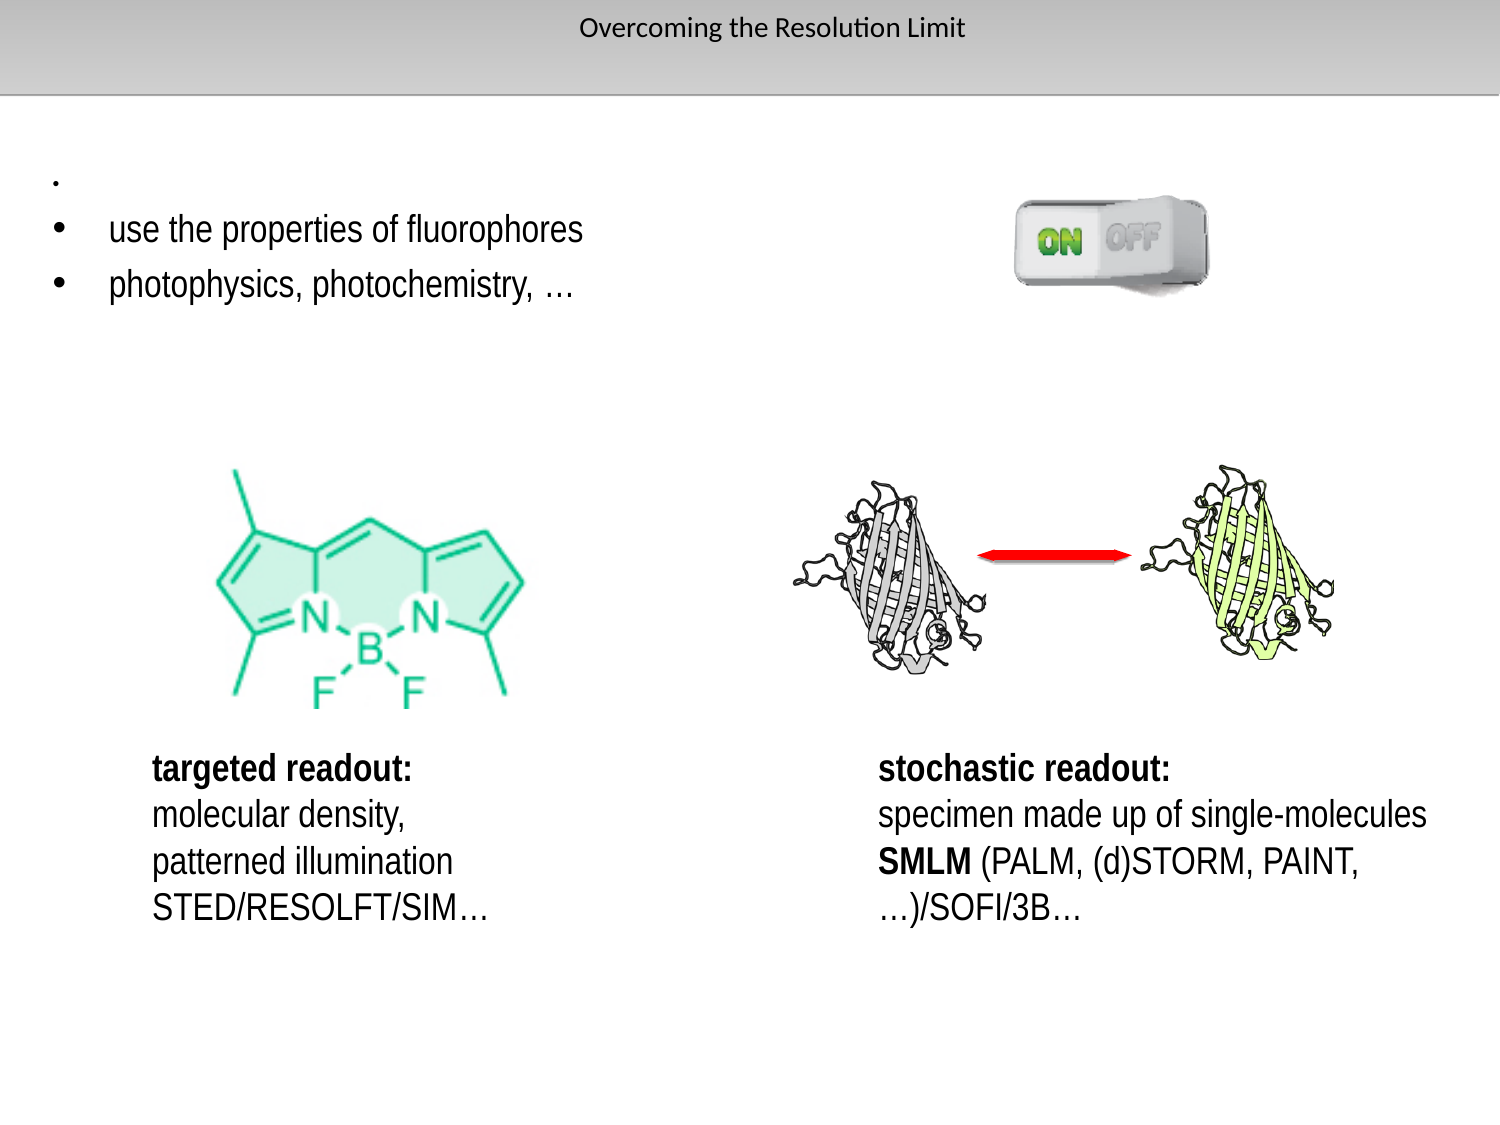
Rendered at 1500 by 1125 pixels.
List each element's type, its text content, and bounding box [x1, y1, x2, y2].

text_box targeted readout: molecular density, patterned illumination STED/RESOLFT/SIM… [148, 739, 807, 934]
text_box use the properties of fluorophores photophysics, photochemistry, … [37, 164, 1500, 498]
picture [1012, 192, 1215, 315]
text_box stochastic readout: specimen made up of single-molecules SMLM (PALM, (d)STORM, PAINT, …)/SOFI/3B… [875, 739, 1452, 934]
picture [1131, 464, 1334, 703]
title Overcoming the Resolution Limit [137, 0, 1408, 78]
picture [784, 479, 987, 717]
picture [188, 453, 556, 709]
